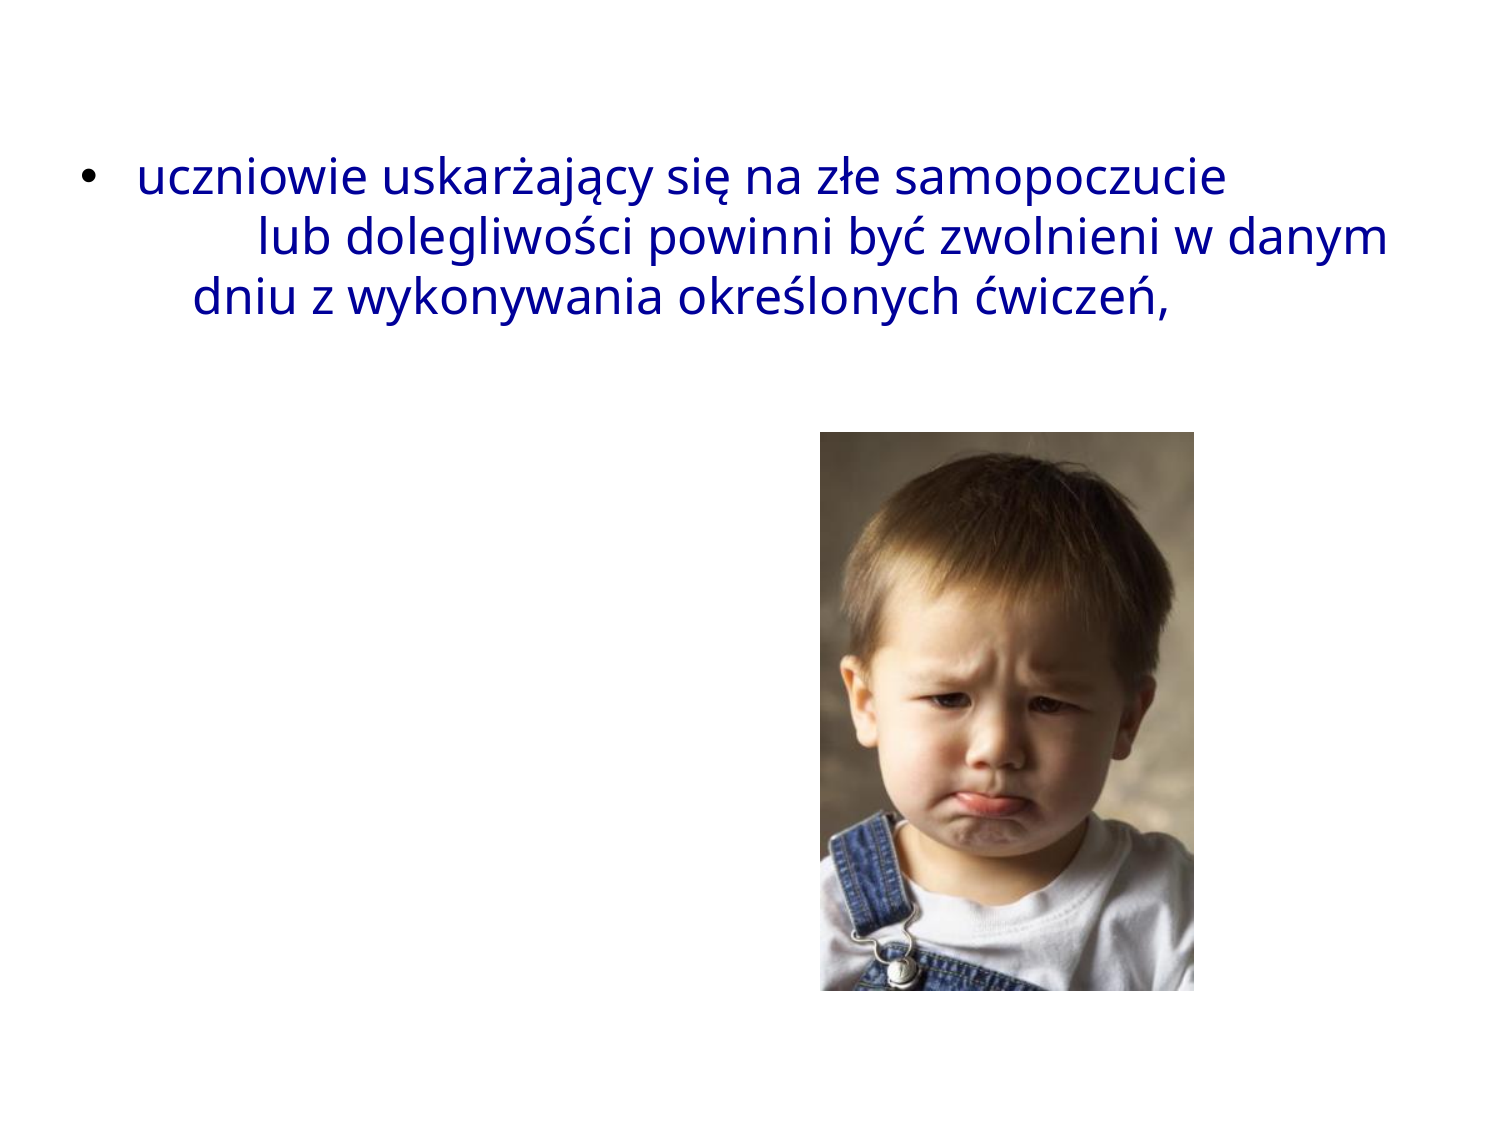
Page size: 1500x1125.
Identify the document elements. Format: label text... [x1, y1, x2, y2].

picture [820, 432, 1194, 992]
list uczniowie uskarżający się na złe samopoczucie lub dolegliwości powinni być zwolnieni w danym dniu z wykonywania określonych ćwiczeń, [64, 137, 1415, 880]
